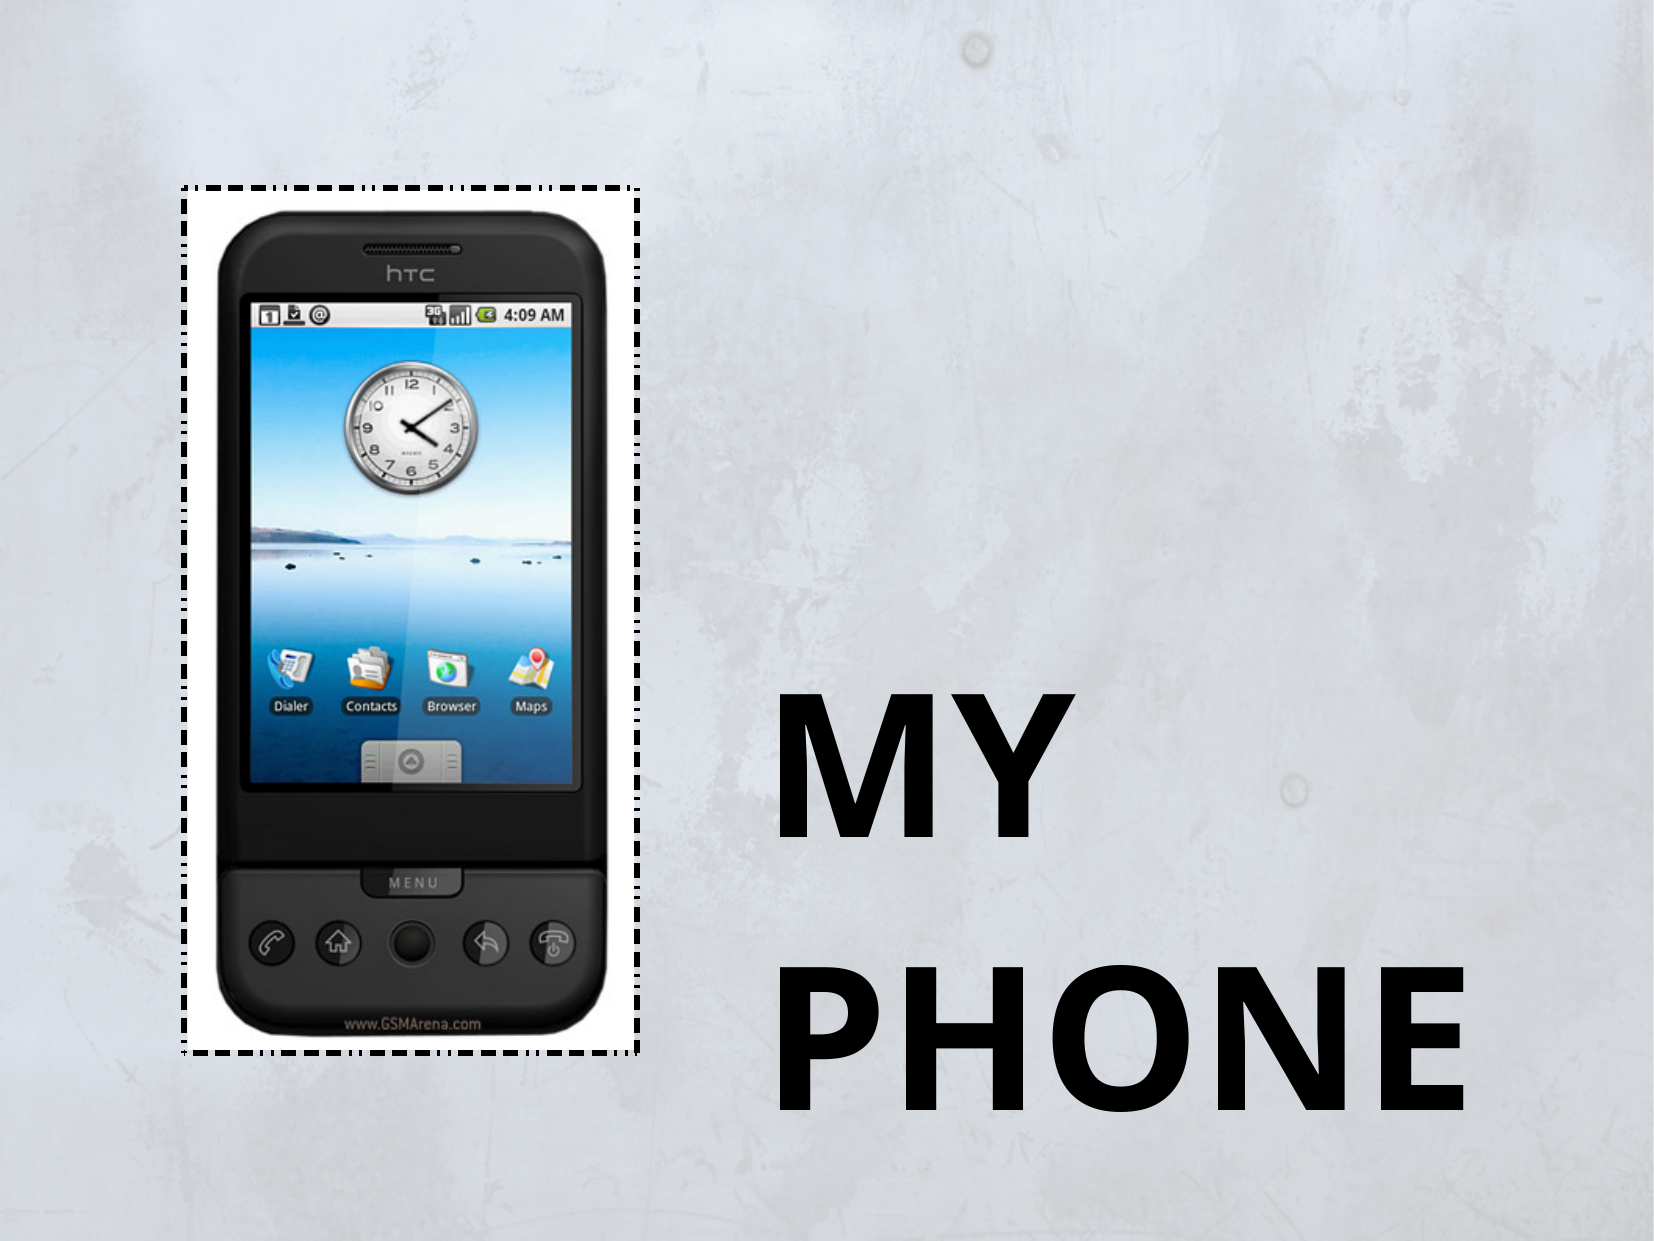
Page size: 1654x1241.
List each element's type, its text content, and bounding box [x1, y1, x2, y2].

picture [0, 0, 1654, 1241]
text_box MY PHONE [748, 616, 1463, 1098]
